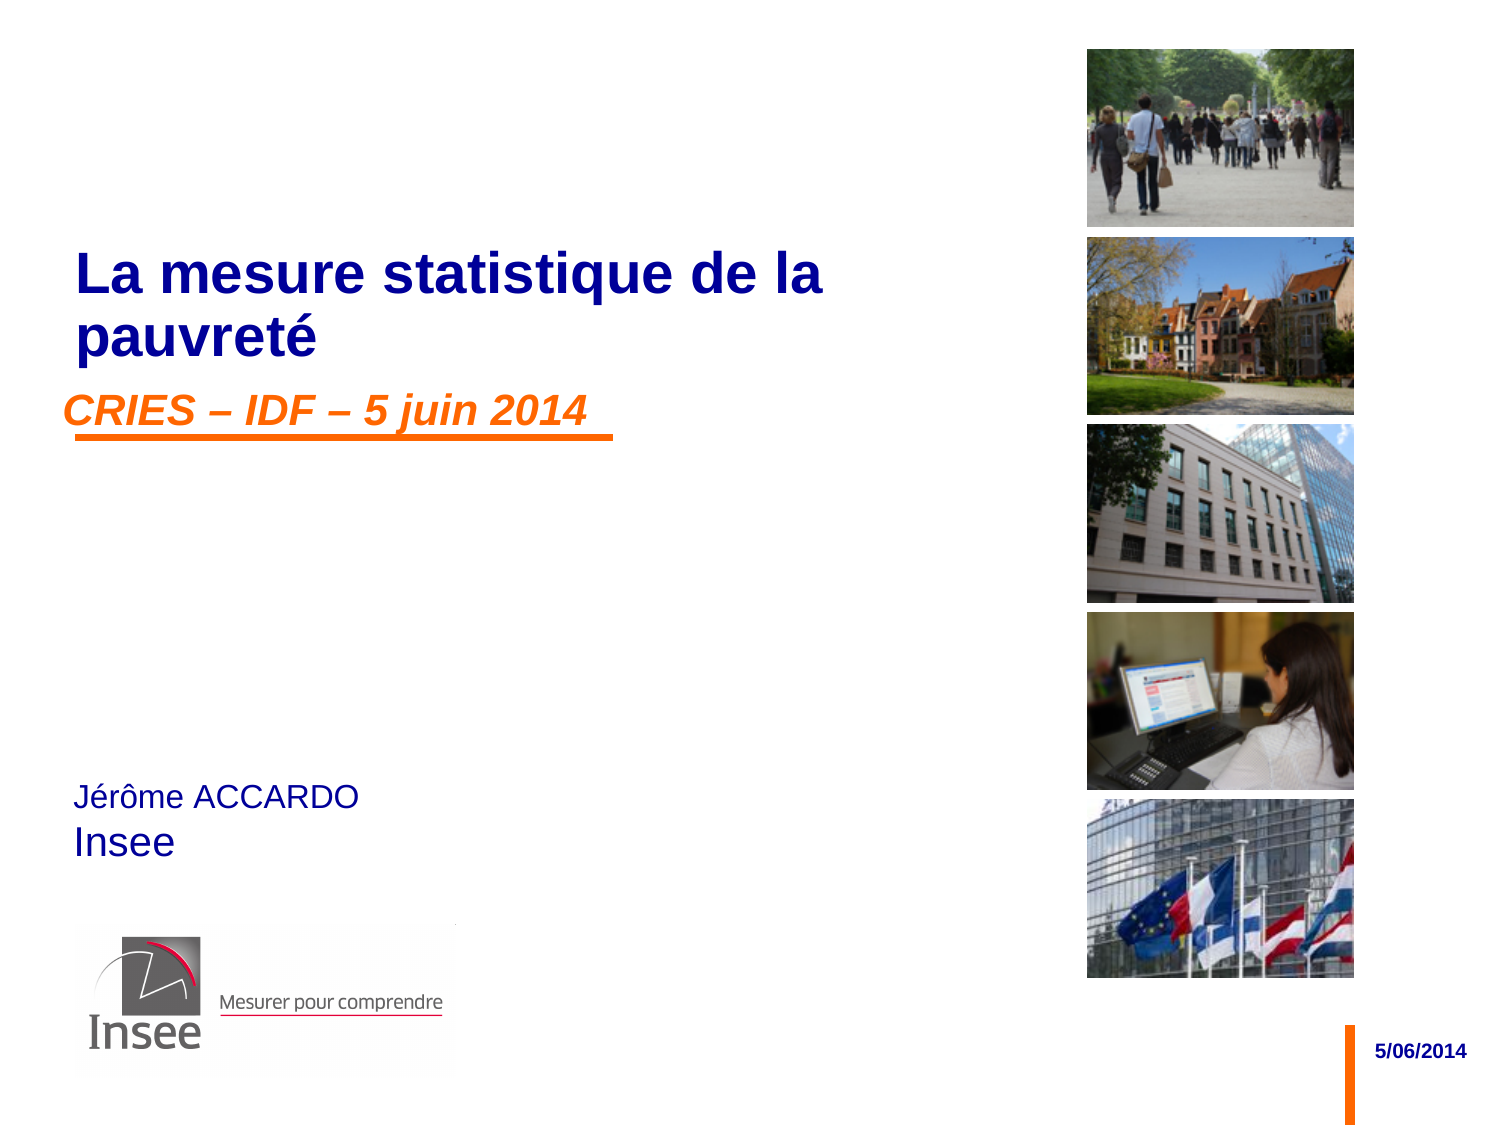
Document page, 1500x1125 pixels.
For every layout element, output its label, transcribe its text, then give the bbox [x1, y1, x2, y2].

title La mesure statistique de la pauvreté [74, 224, 1025, 388]
picture [1087, 612, 1354, 790]
picture [1087, 49, 1354, 227]
picture [1087, 237, 1354, 415]
picture [75, 924, 456, 1078]
picture [1087, 799, 1354, 978]
subtitle CRIES – IDF – 5 juin 2014 [62, 387, 1013, 550]
picture [1087, 424, 1354, 603]
